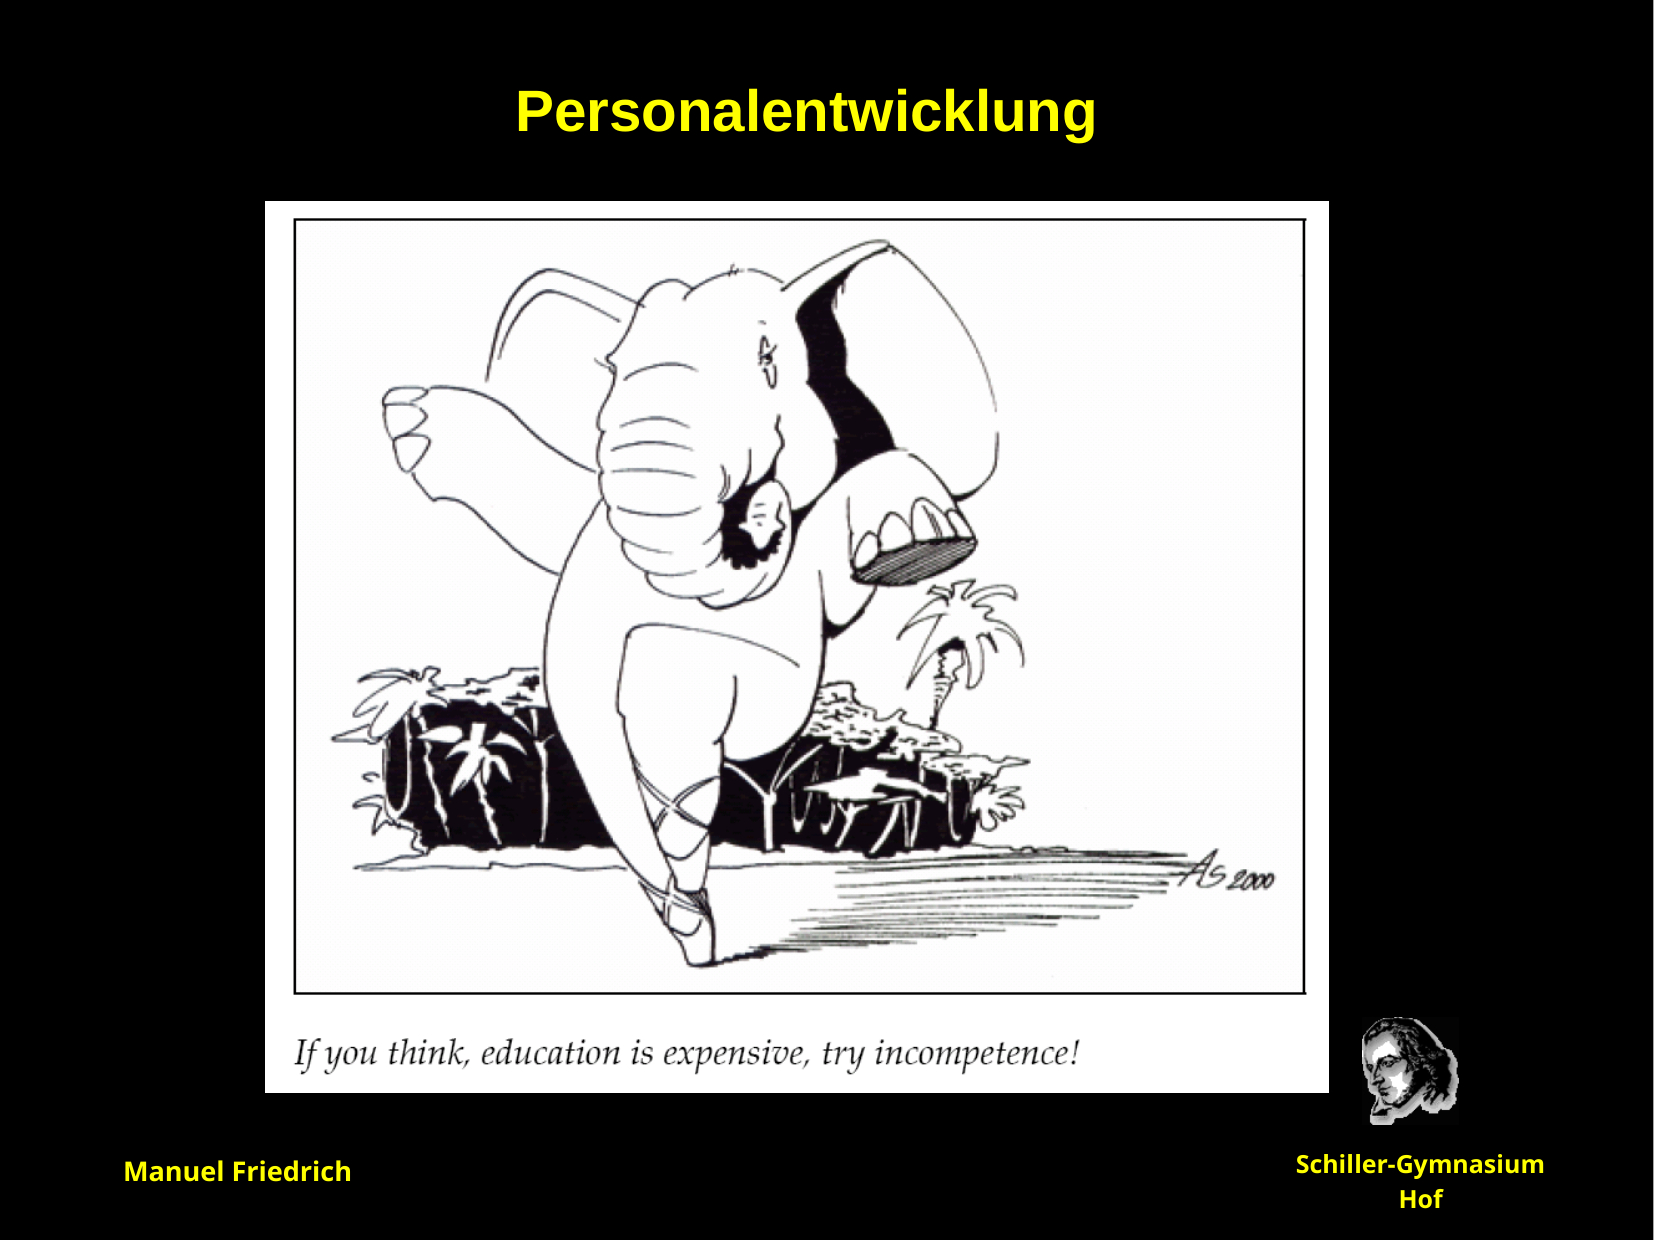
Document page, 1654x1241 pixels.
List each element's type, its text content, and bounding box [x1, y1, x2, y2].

picture [1362, 1017, 1459, 1126]
text_box Personalentwicklung [515, 82, 1099, 201]
text_box Manuel Friedrich [123, 1151, 353, 1191]
picture [265, 201, 1329, 1093]
text_box Schiller-Gymnasium Hof [1295, 1145, 1546, 1216]
